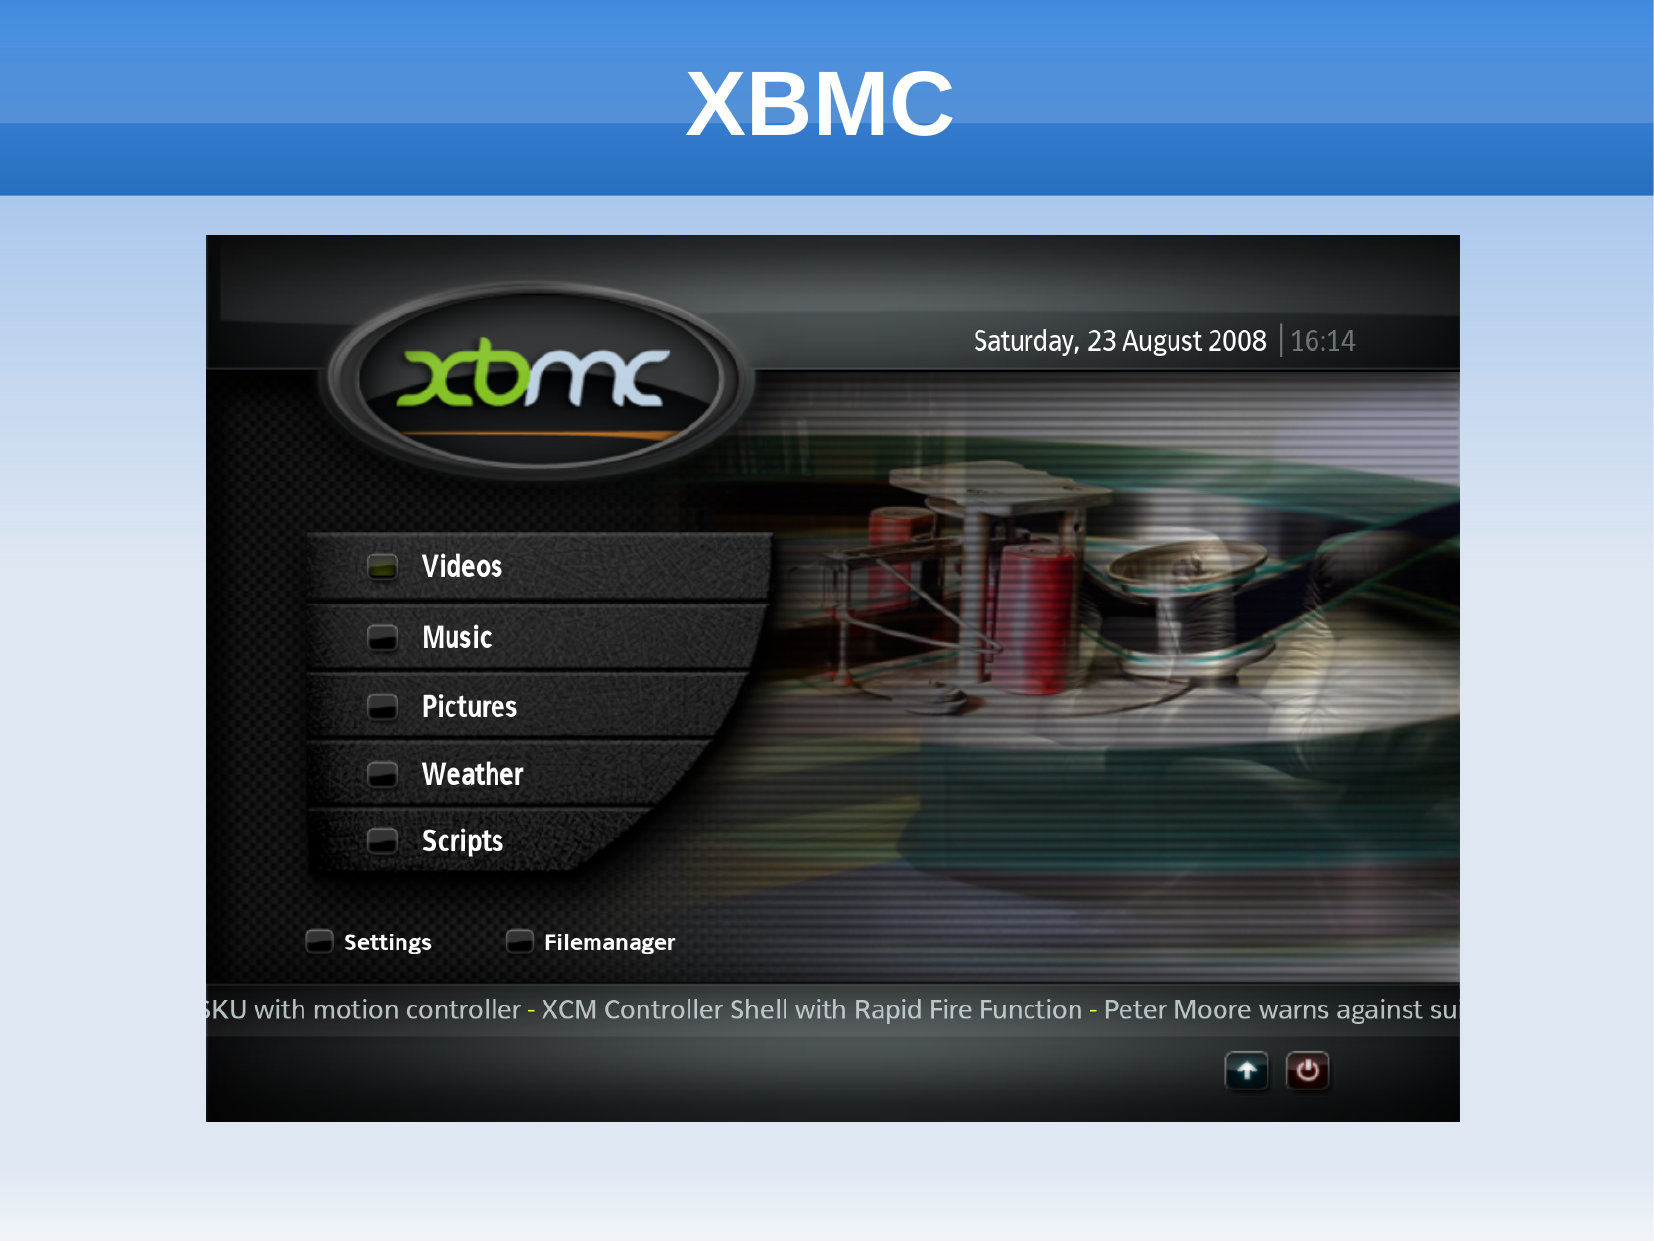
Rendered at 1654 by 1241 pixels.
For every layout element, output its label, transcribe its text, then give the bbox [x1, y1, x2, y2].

title XBMC [76, 7, 1565, 200]
picture [0, 0, 1654, 1241]
